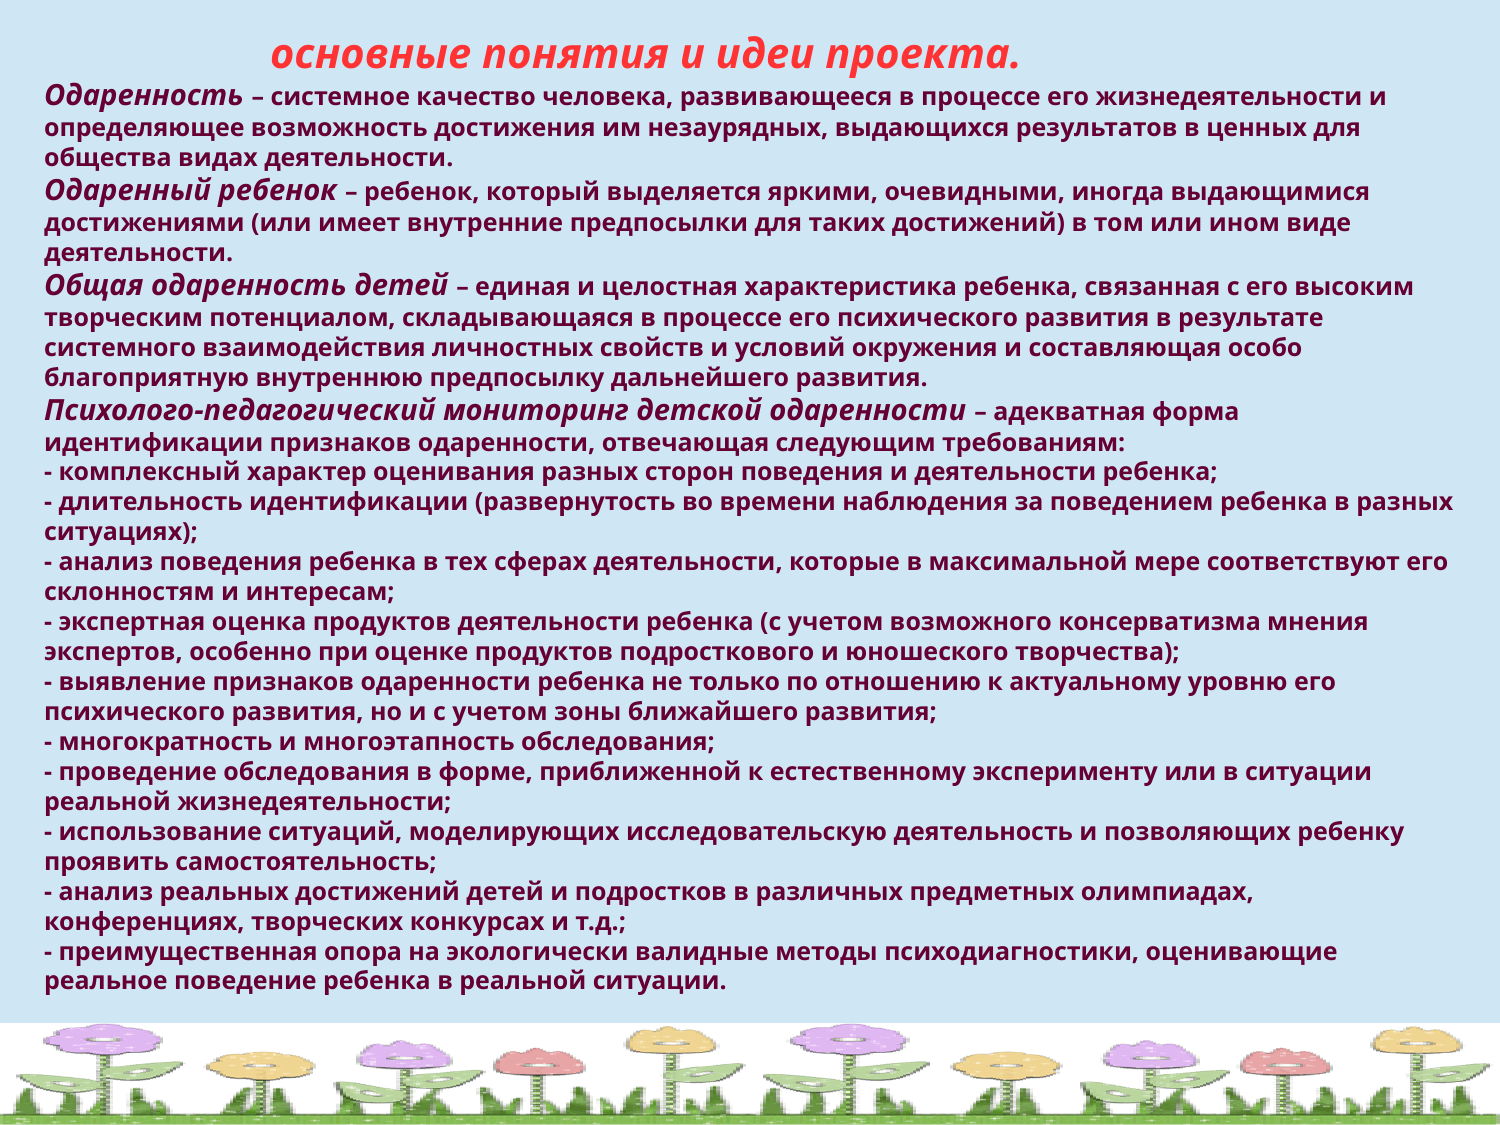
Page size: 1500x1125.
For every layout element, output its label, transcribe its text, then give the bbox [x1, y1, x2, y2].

title основные понятия и идеи проекта. Одаренность – системное качество человека, развивающееся в процессе его жизнедеятельности и определяющее возможность достижения им незаурядных, выдающихся результатов в ценных для общества видах деятельности. Одаренный ребенок – ребенок, который выделяется яркими, очевидными, иногда выдающимися достижениями (или имеет внутренние предпосылки для таких достижений) в том или ином виде деятельности. Общая одаренность детей – единая и целостная характеристика ребенка, связанная с его высоким творческим потенциалом, складывающаяся в процессе его психического развития в результате системного взаимодействия личностных свойств и условий окружения и составляющая особо благоприятную внутреннюю предпосылку дальнейшего развития. Психолого-педагогический мониторинг детской одаренности – адекватная форма идентификации признаков одаренности, отвечающая следующим требованиям: - комплексный характер оценивания разных сторон поведения и деятельности ребенка; - длительность идентификации (развернутость во времени наблюдения за поведением ребенка в разных ситуациях); - анализ поведения ребенка в тех сферах деятельности, которые в максимальной мере соответствуют его склонностям и интересам; - экспертная оценка продуктов деятельности ребенка (с учетом возможного консерватизма мнения экспертов, особенно при оценке продуктов подросткового и юношеского творчества); - выявление признаков одаренности ребенка не только по отношению к актуальному уровню его психического развития, но и с учетом зоны ближайшего развития; - многократность и многоэтапность обследования; - проведение обследования в форме, приближенной к естественному эксперименту или в ситуации реальной жизнедеятельности; - использование ситуаций, моделирующих исследовательскую деятельность и позволяющих ребенку проявить самостоятельность; - анализ реальных достижений детей и подростков в различных предметных олимпиадах, конференциях, творческих конкурсах и т.д.; - преимущественная опора на экологически валидные методы психодиагностики, оценивающие реальное поведение ребенка в реальной ситуации. [29, 19, 1471, 1059]
picture [0, 1023, 1500, 1125]
